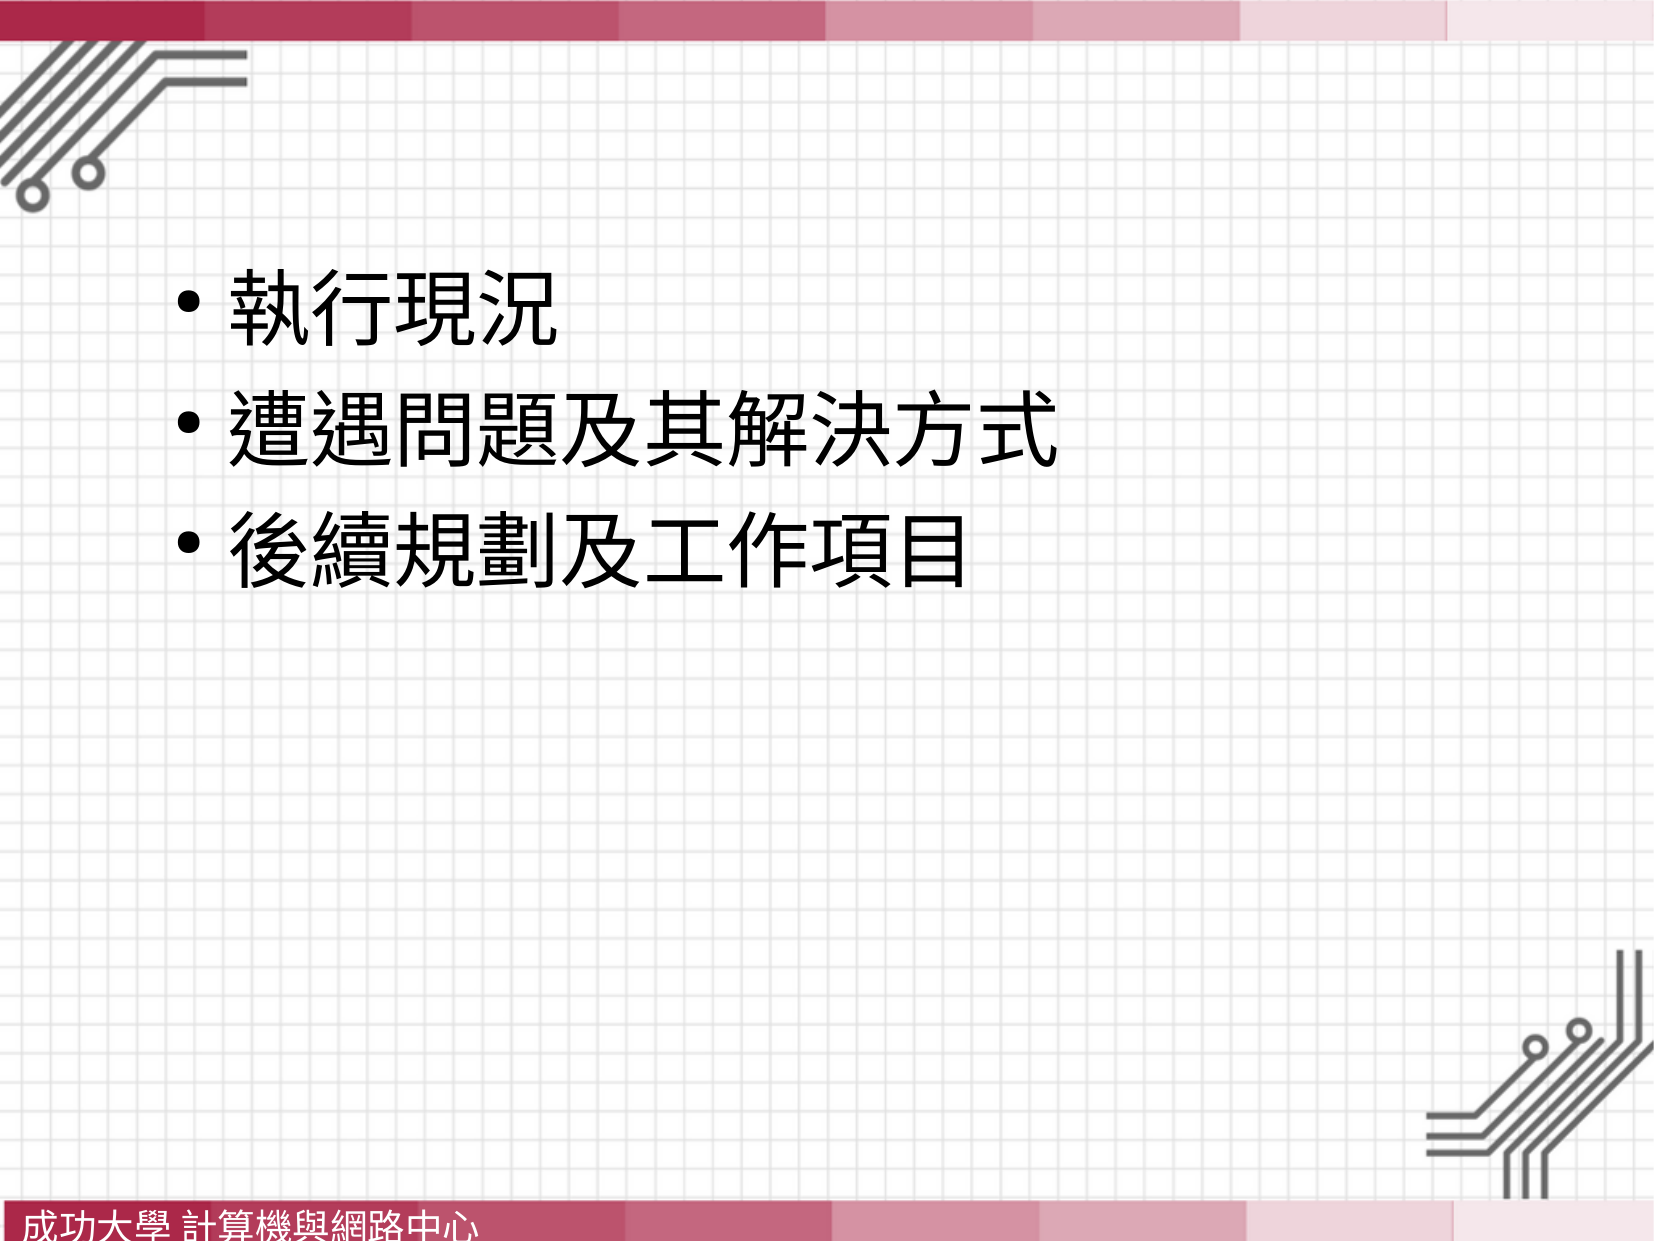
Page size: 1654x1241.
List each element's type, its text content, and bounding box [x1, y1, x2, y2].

picture [0, 0, 1654, 1241]
text_box 執行現況 遭遇問題及其解決方式 後續規劃及工作項目 [141, 236, 1252, 805]
text_box 成功大學 計算機與網路中心 [6, 1190, 497, 1241]
